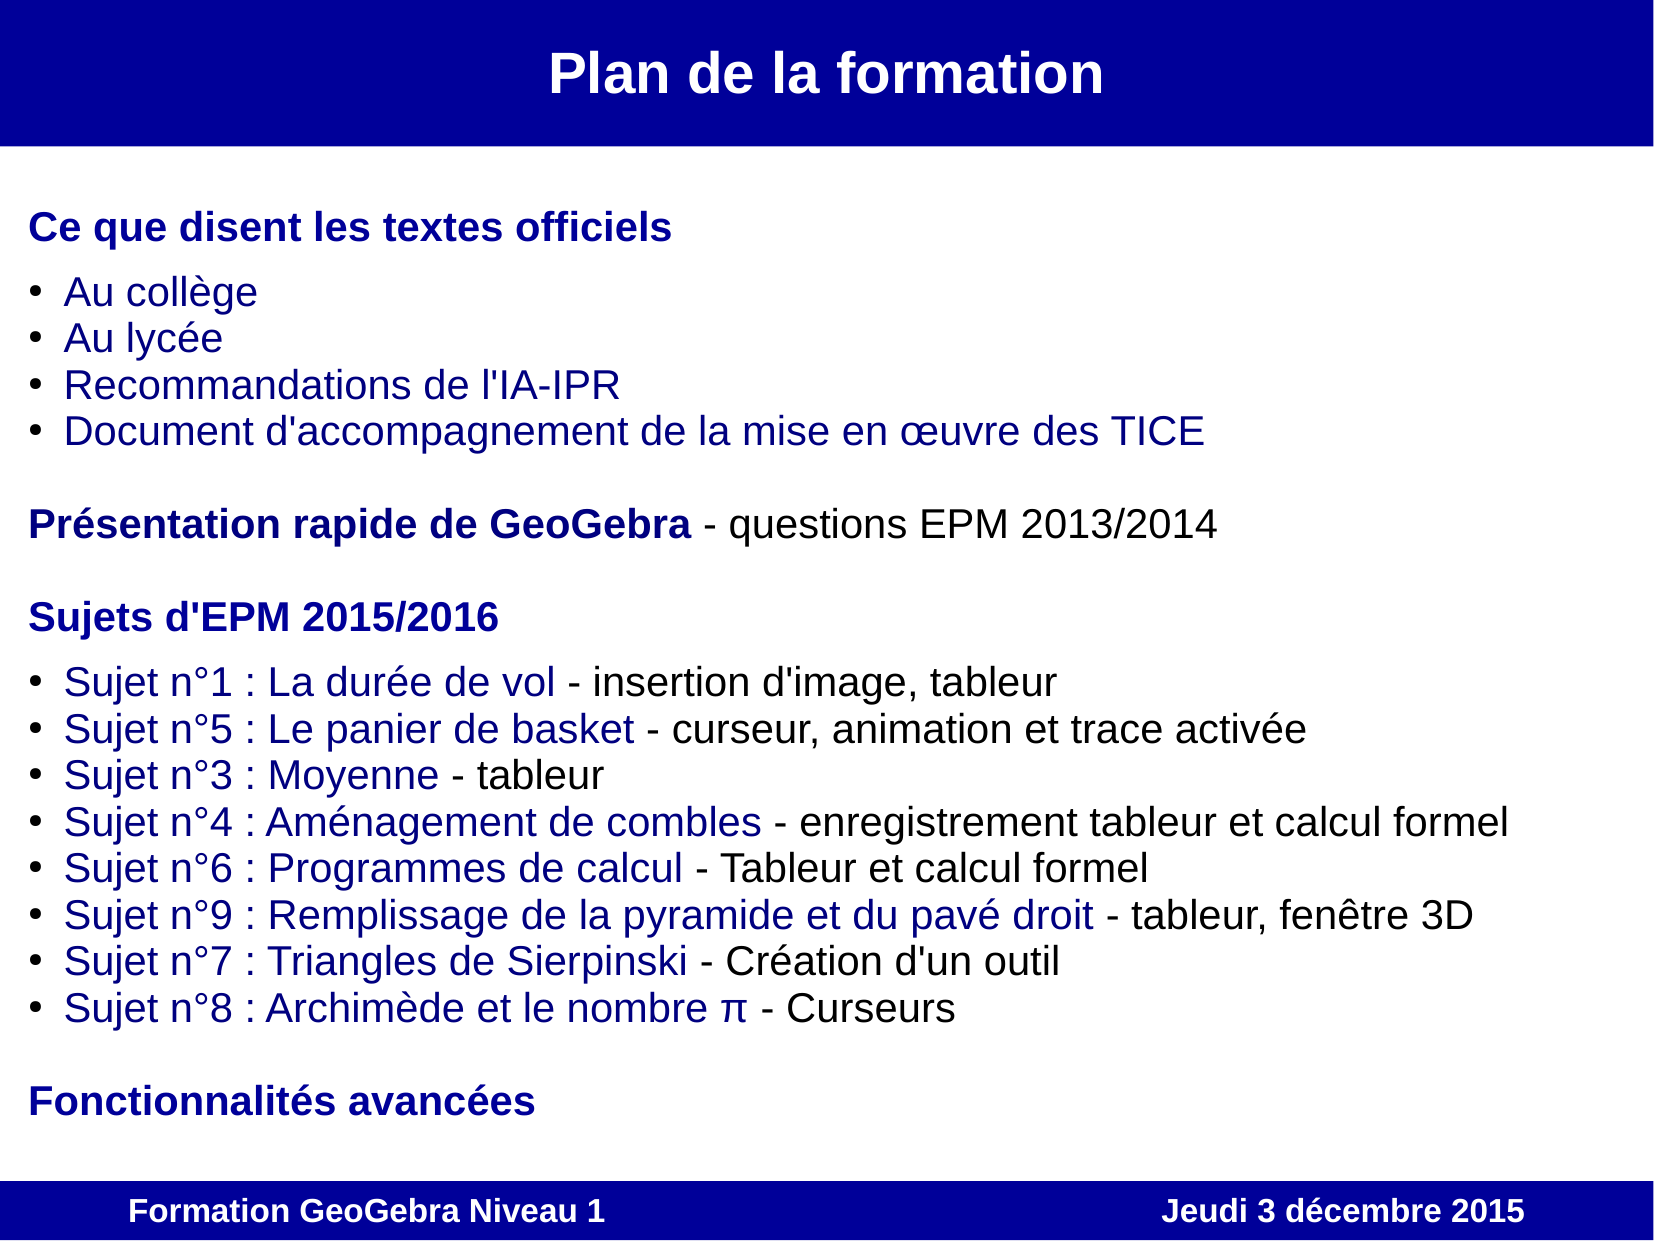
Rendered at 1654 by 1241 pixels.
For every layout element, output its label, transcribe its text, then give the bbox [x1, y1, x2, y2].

title Plan de la formation [0, 0, 1654, 147]
text_box Formation GeoGebra Niveau 1 Jeudi 3 décembre 2015 [0, 1181, 1654, 1241]
subtitle Ce que disent les textes officiels Au collège Au lycée Recommandations de l'IA-IPR Document d'accompagnement de la mise en œuvre des TICE Présentation rapide de GeoGebra - questions EPM 2013/2014 Sujets d'EPM 2015/2016 Sujet n°1 : La durée de vol - insertion d'image, tableur Sujet n°5 : Le panier de basket - curseur, animation et trace activée Sujet n°3 : Moyenne - tableur Sujet n°4 : Aménagement de combles - enregistrement tableur et calcul formel Sujet n°6 : Programmes de calcul - Tableur et calcul formel Sujet n°9 : Remplissage de la pyramide et du pavé droit - tableur, fenêtre 3D Sujet n°7 : Triangles de Sierpinski - Création d'un outil Sujet n°8 : Archimède et le nombre π - Curseurs Fonctionnalités avancées [28, 146, 1623, 1181]
